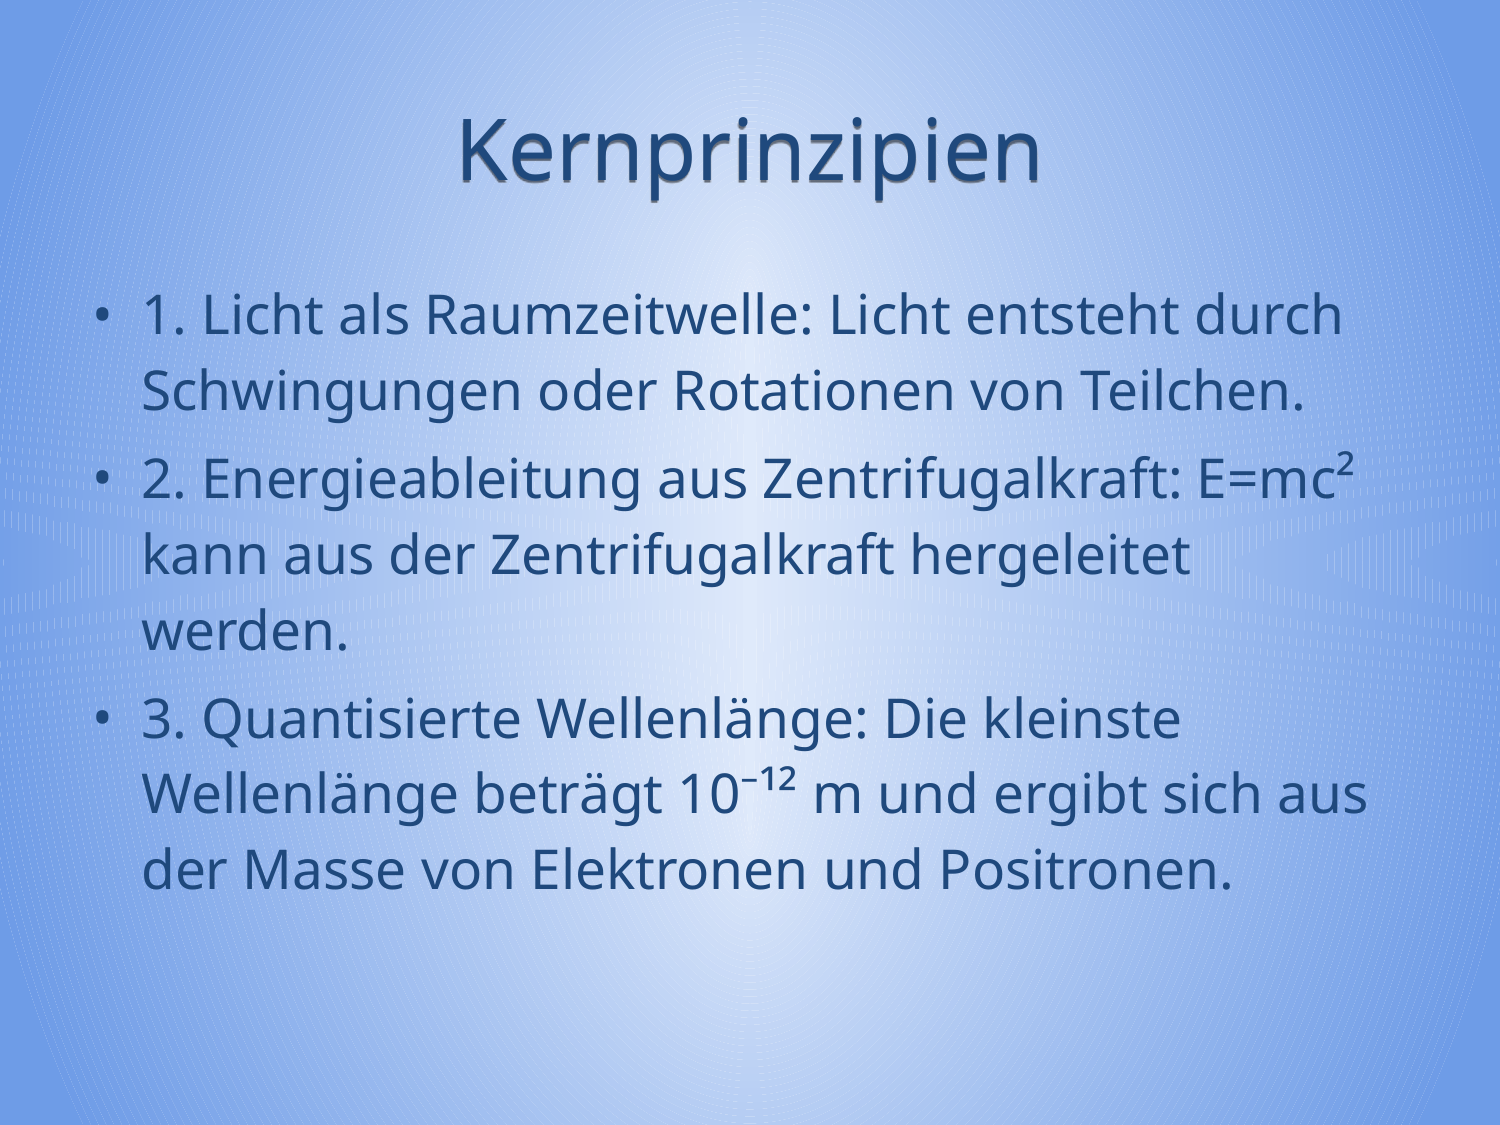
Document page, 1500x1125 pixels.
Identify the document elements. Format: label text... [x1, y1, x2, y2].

title Kernprinzipien [75, 45, 1425, 233]
list 1. Licht als Raumzeitwelle: Licht entsteht durch Schwingungen oder Rotationen von Teilchen. 2. Energieableitung aus Zentrifugalkraft: E=mc² kann aus der Zentrifugalkraft hergeleitet werden. 3. Quantisierte Wellenlänge: Die kleinste Wellenlänge beträgt 10⁻¹² m und ergibt sich aus der Masse von Elektronen und Positronen. [75, 262, 1425, 1005]
